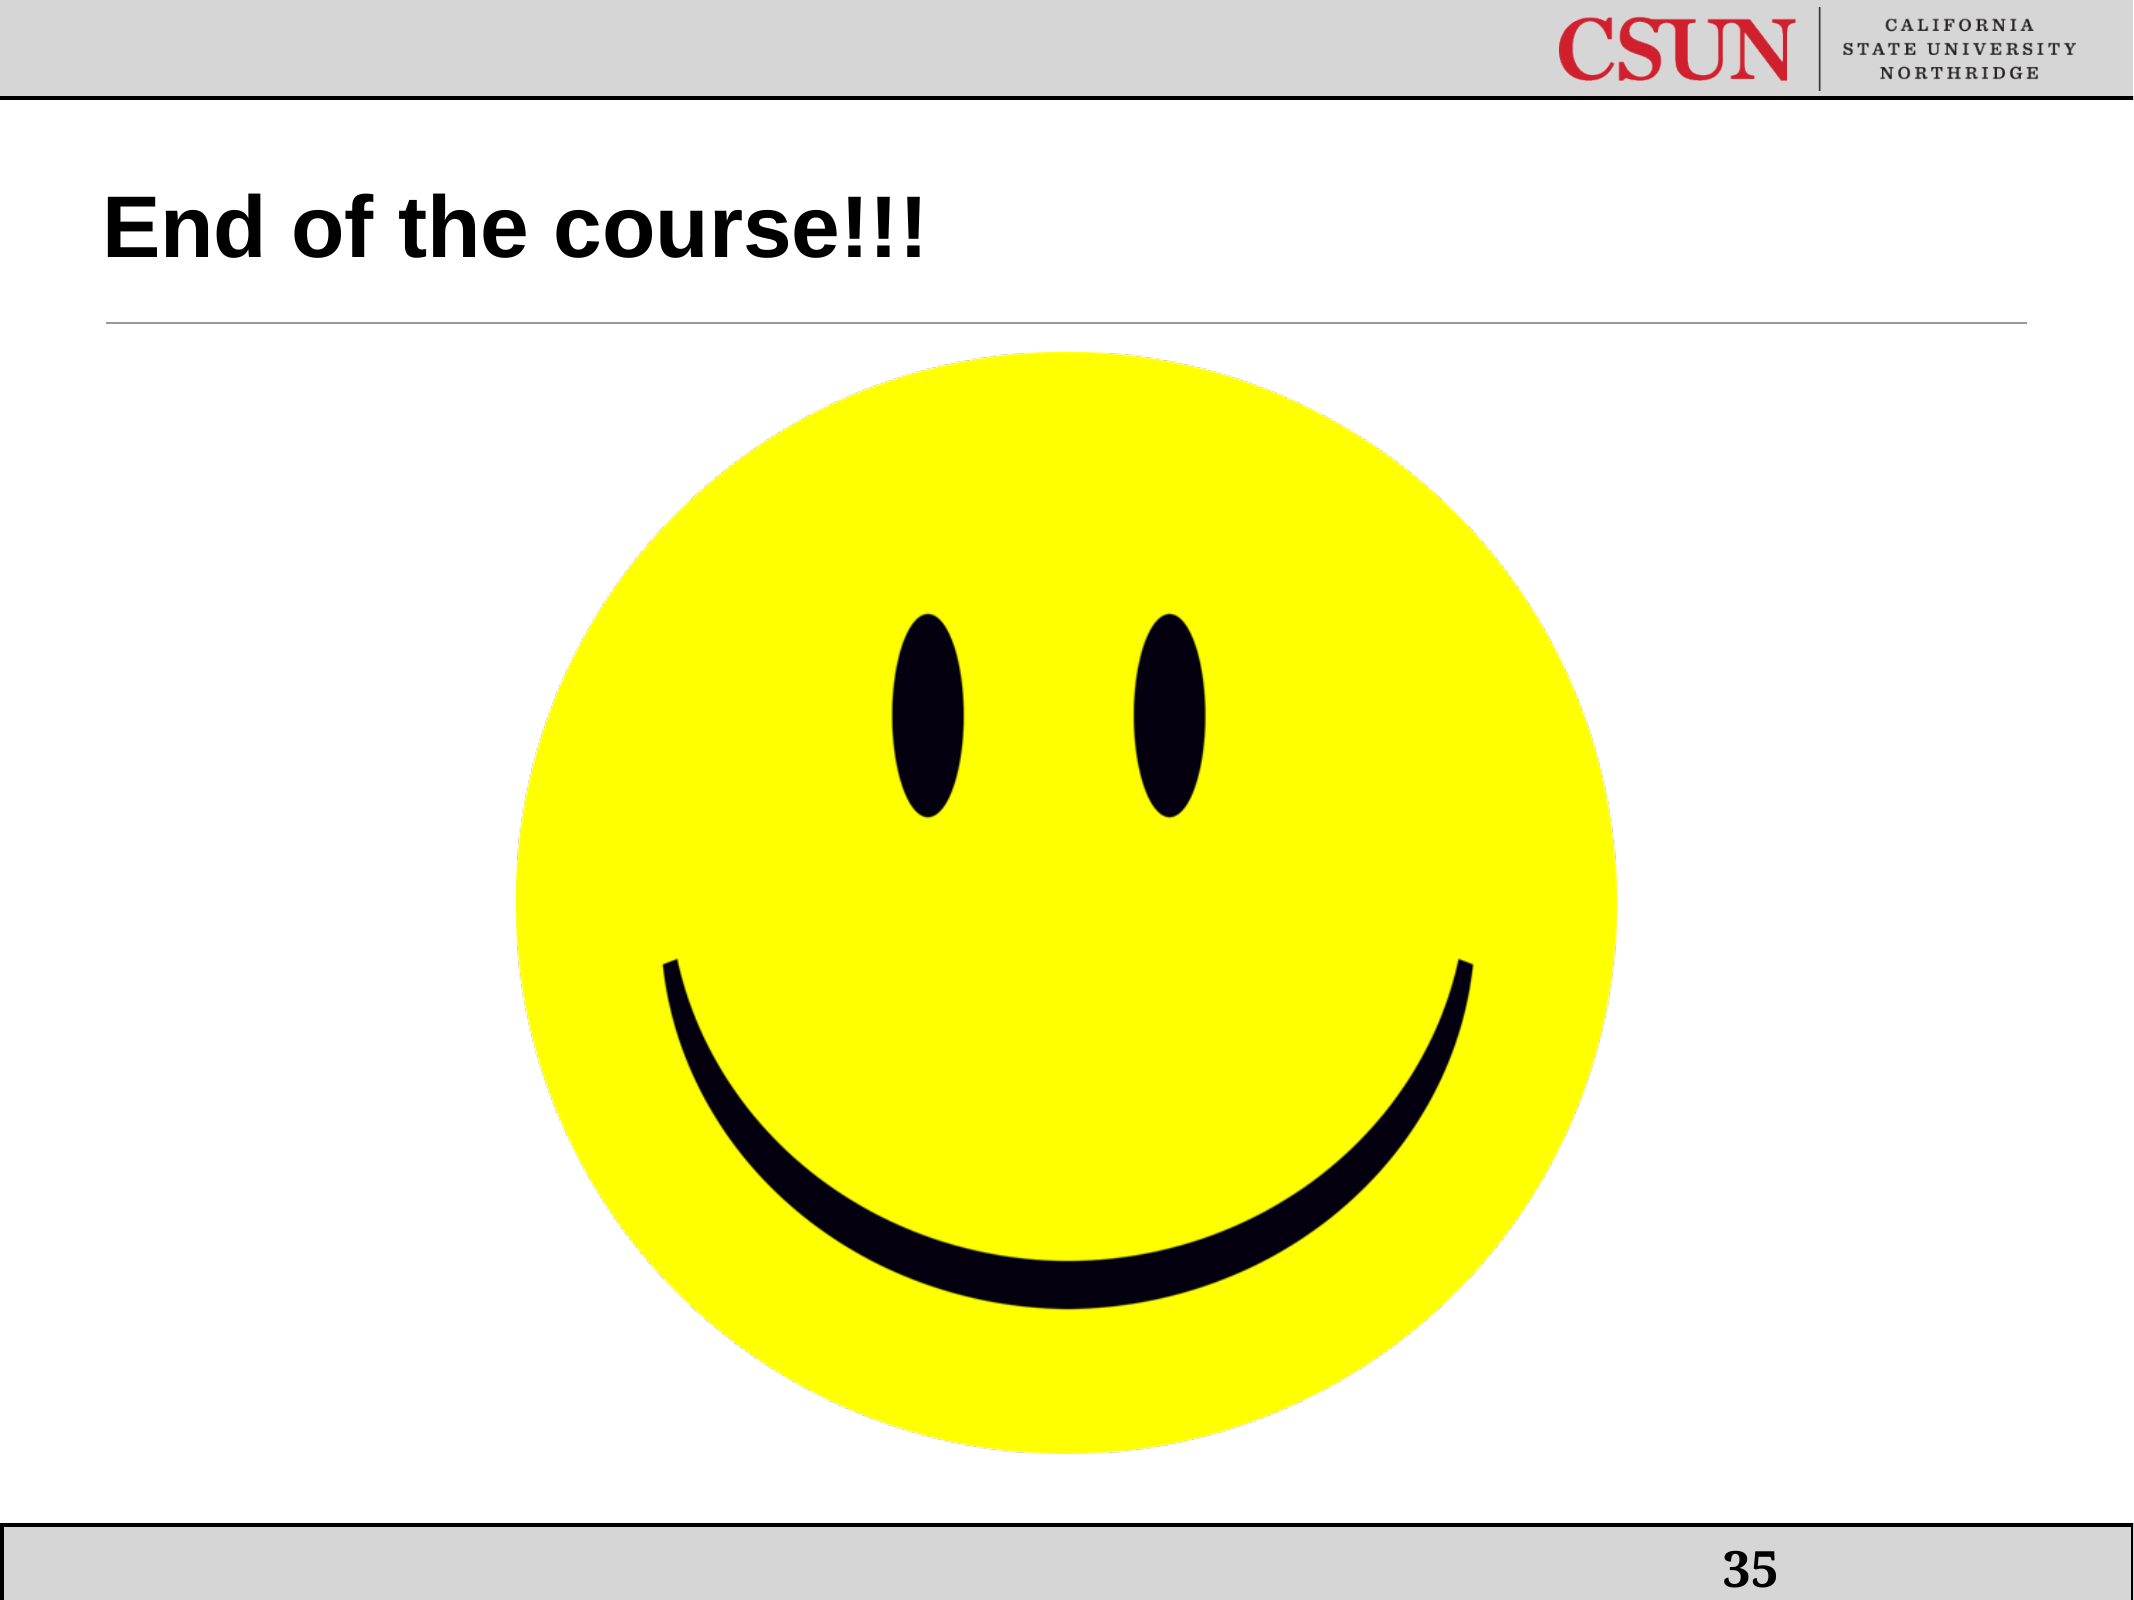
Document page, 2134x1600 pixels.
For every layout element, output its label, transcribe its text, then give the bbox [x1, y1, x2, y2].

picture [1559, 7, 2076, 91]
title End of the course!!! [93, 104, 2040, 284]
picture [516, 352, 1617, 1454]
